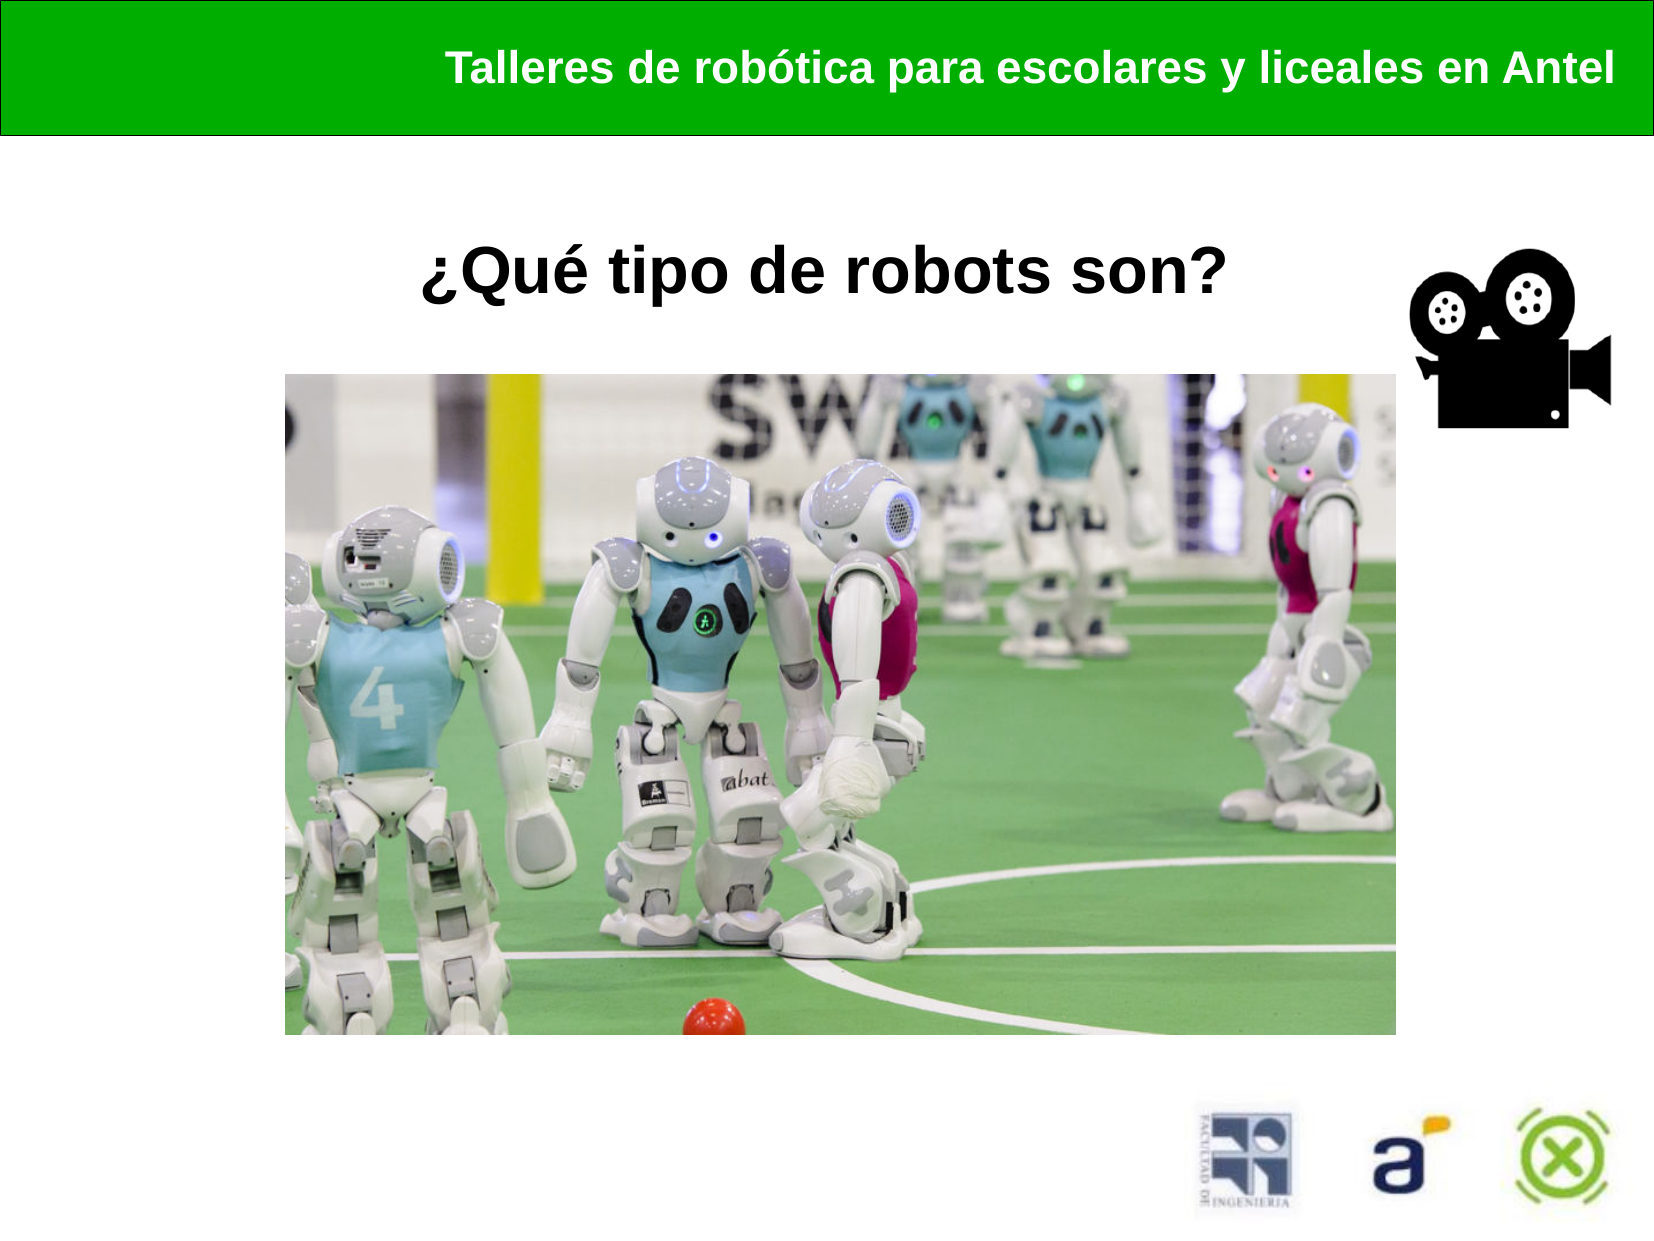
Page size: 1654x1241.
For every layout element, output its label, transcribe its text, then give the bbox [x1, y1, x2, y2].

text_box ¿Qué tipo de robots son? [135, 225, 1516, 316]
picture [0, 136, 1654, 1241]
text_box Talleres de robótica para escolares y liceales en Antel [0, 0, 1654, 136]
